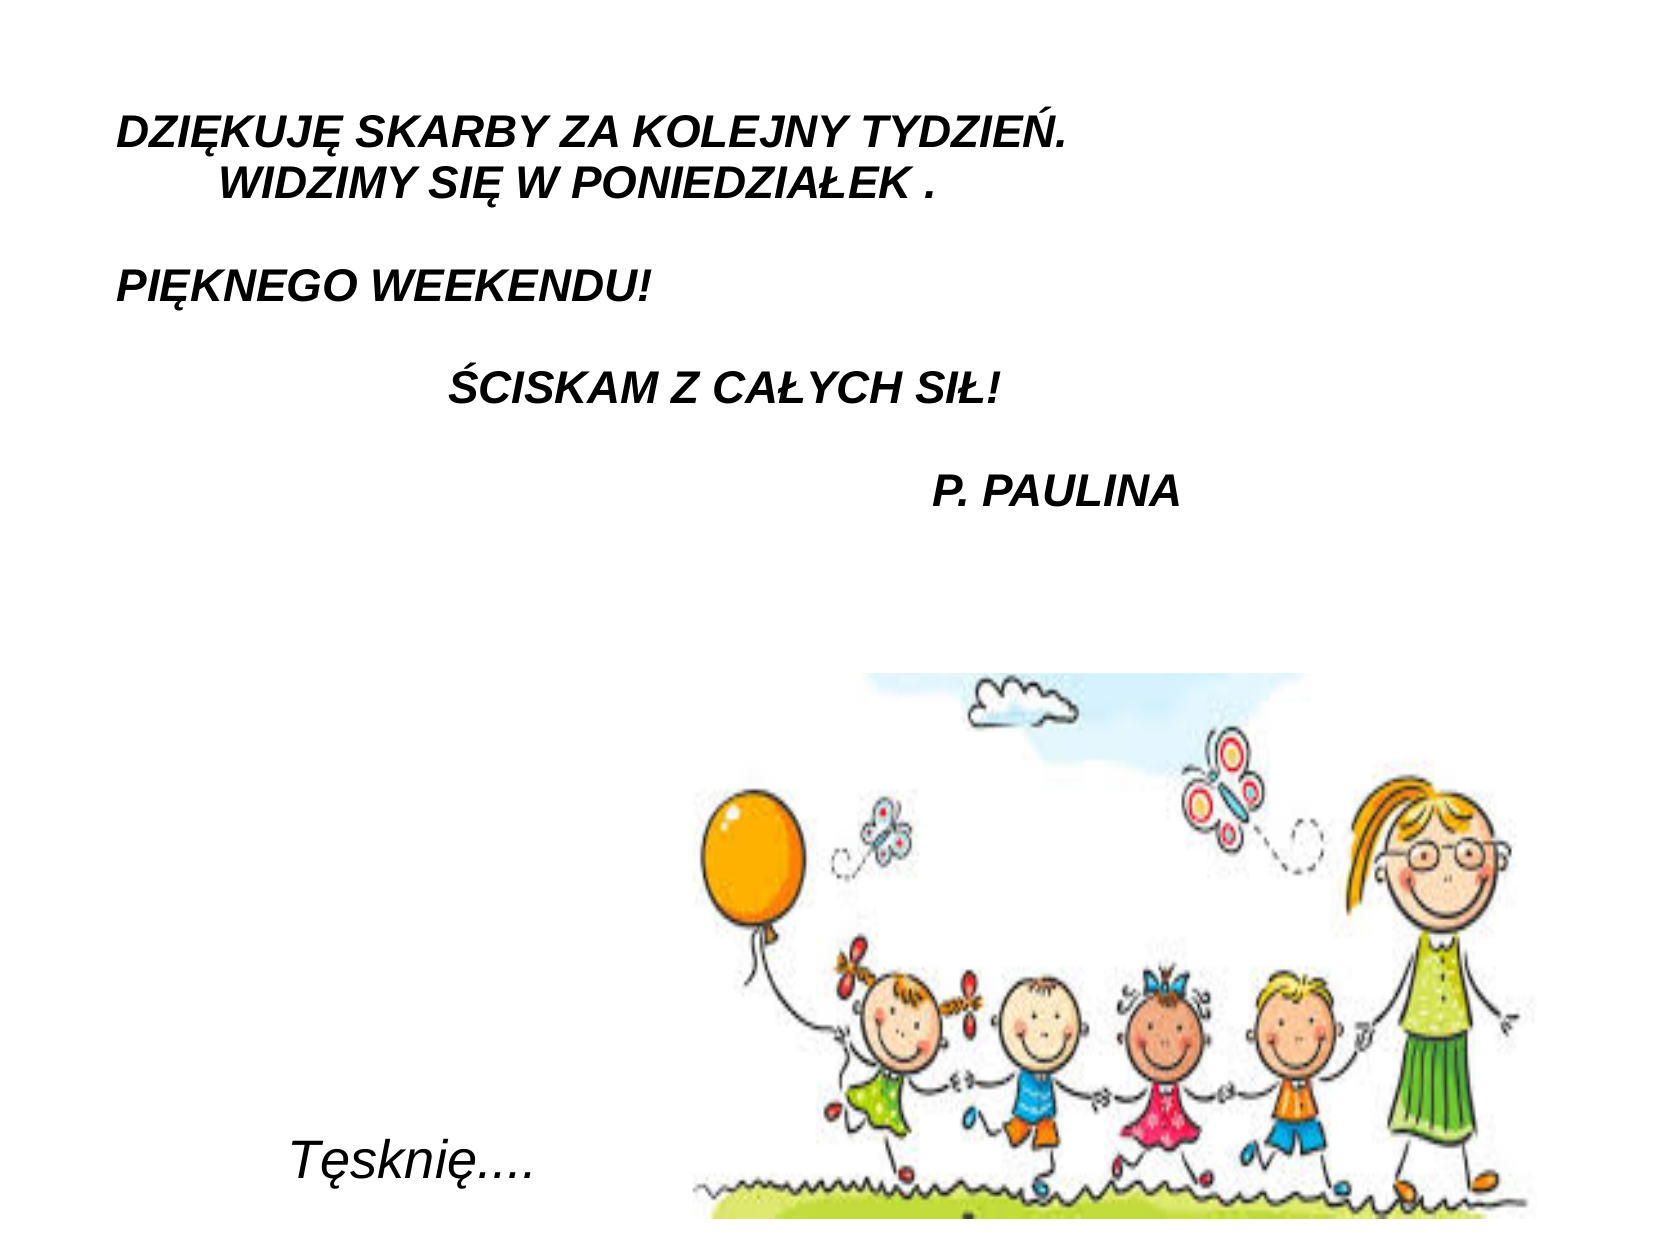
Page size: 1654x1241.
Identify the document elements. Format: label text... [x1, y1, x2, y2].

picture [673, 673, 1548, 1220]
text_box DZIĘKUJĘ SKARBY ZA KOLEJNY TYDZIEŃ. WIDZIMY SIĘ W PONIEDZIAŁEK . PIĘKNEGO WEEKENDU! ŚCISKAM Z CAŁYCH SIŁ! P. PAULINA [101, 98, 1331, 631]
text_box Tęsknię.... [47, 1122, 603, 1198]
